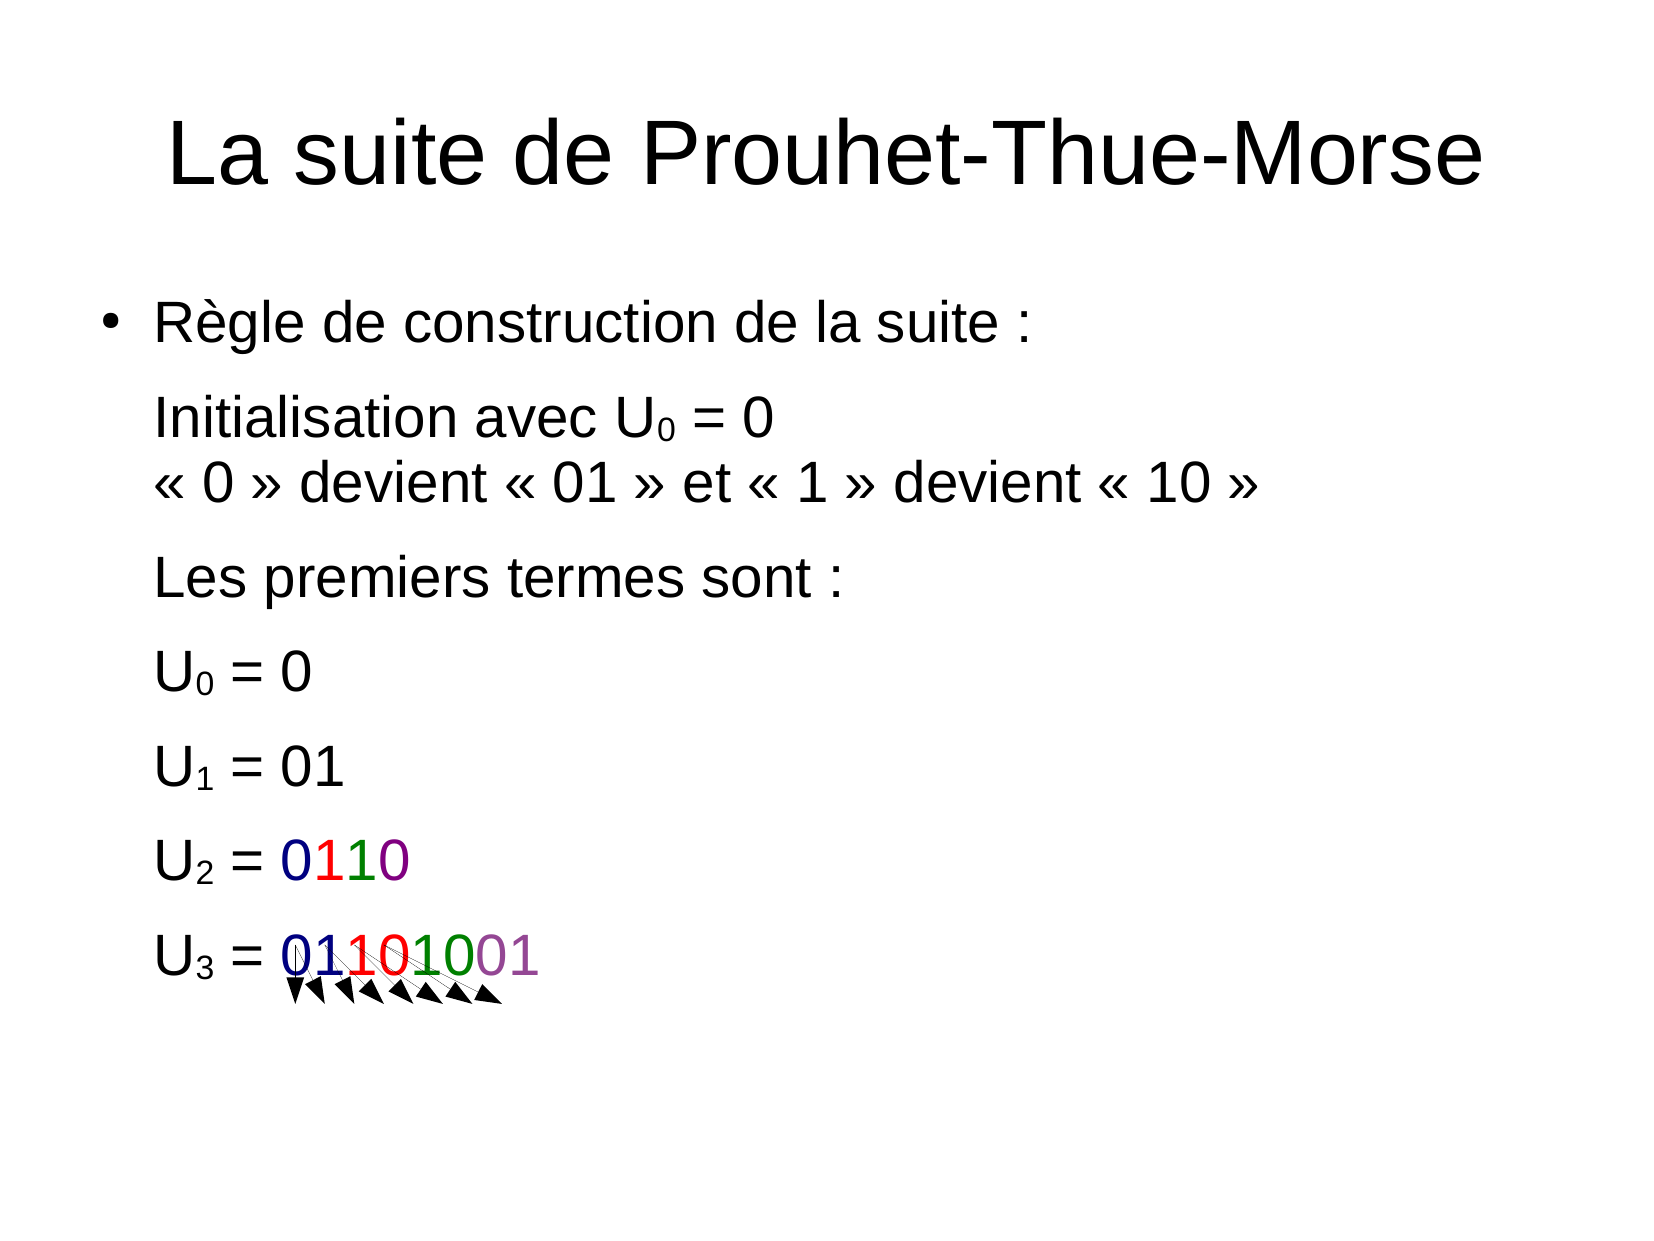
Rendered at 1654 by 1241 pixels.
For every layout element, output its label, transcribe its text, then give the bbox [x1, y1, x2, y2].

list Règle de construction de la suite : Initialisation avec U0 = 0 « 0 » devient « 01 » et « 1 » devient « 10 » Les premiers termes sont : U0 = 0 U1 = 01 U2 = 0110 U3 = 01101001 [82, 290, 1571, 1109]
title La suite de Prouhet-Thue-Morse [82, 49, 1571, 257]
